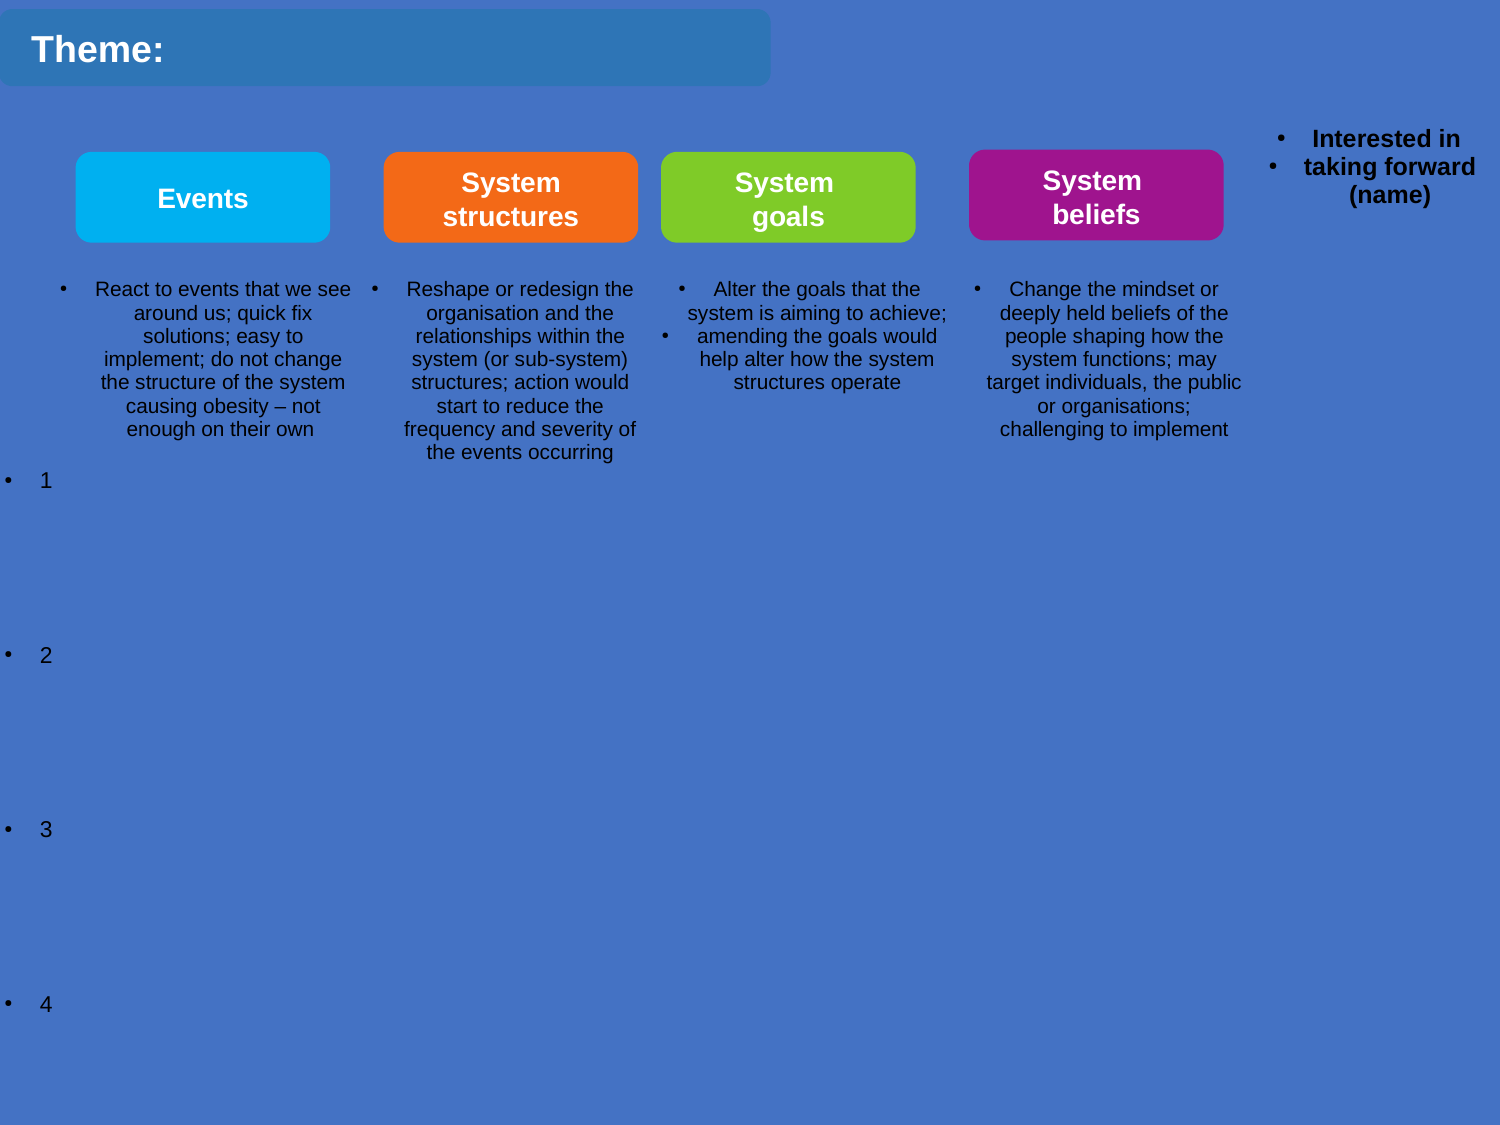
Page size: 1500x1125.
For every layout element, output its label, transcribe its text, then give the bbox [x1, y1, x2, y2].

table_cell 3 [0, 817, 57, 992]
table_cell [0, 125, 57, 278]
text_box Events [76, 152, 330, 242]
table_cell [651, 643, 948, 817]
table_cell [651, 992, 948, 1125]
table_cell [354, 992, 651, 1125]
table_cell [948, 125, 1245, 278]
table_cell [1245, 643, 1500, 817]
text_box System structures [384, 152, 638, 242]
table_cell [1245, 992, 1500, 1125]
table_cell [57, 125, 354, 278]
table_cell [57, 992, 354, 1125]
table_cell 1 [0, 468, 57, 643]
table_cell [1245, 468, 1500, 643]
table_cell [651, 468, 948, 643]
text_box System goals [662, 152, 915, 242]
table_cell [0, 278, 57, 468]
table_cell [1245, 278, 1500, 468]
text_box Theme: [0, 10, 770, 86]
table_cell [651, 125, 948, 278]
table_cell [948, 643, 1245, 817]
table_cell 2 [0, 643, 57, 817]
text_box System beliefs [970, 150, 1223, 240]
table_cell [57, 817, 354, 992]
table_cell [57, 468, 354, 643]
table_cell [948, 817, 1245, 992]
table_cell Alter the goals that the system is aiming to achieve; amending the goals would help alter how the system structures operate [651, 278, 948, 468]
table_cell [948, 992, 1245, 1125]
table_cell [651, 817, 948, 992]
table_cell Change the mindset or deeply held beliefs of the people shaping how the system functions; may target individuals, the public or organisations; challenging to implement [948, 278, 1245, 468]
table_cell Reshape or redesign the organisation and the relationships within the system (or sub-system) structures; action would start to reduce the frequency and severity of the events occurring [354, 278, 651, 468]
table_cell [354, 643, 651, 817]
table_cell [57, 643, 354, 817]
table_cell 4 [0, 992, 57, 1125]
table_header [0, 0, 1500, 125]
table_cell [1245, 817, 1500, 992]
table_cell React to events that we see around us; quick fix solutions; easy to implement; do not change the structure of the system causing obesity – not enough on their own [57, 278, 354, 468]
table_cell Interested in taking forward (name) [1245, 125, 1500, 278]
table_cell [354, 125, 651, 278]
table_cell [354, 468, 651, 643]
table_cell [354, 817, 651, 992]
table_cell [948, 468, 1245, 643]
